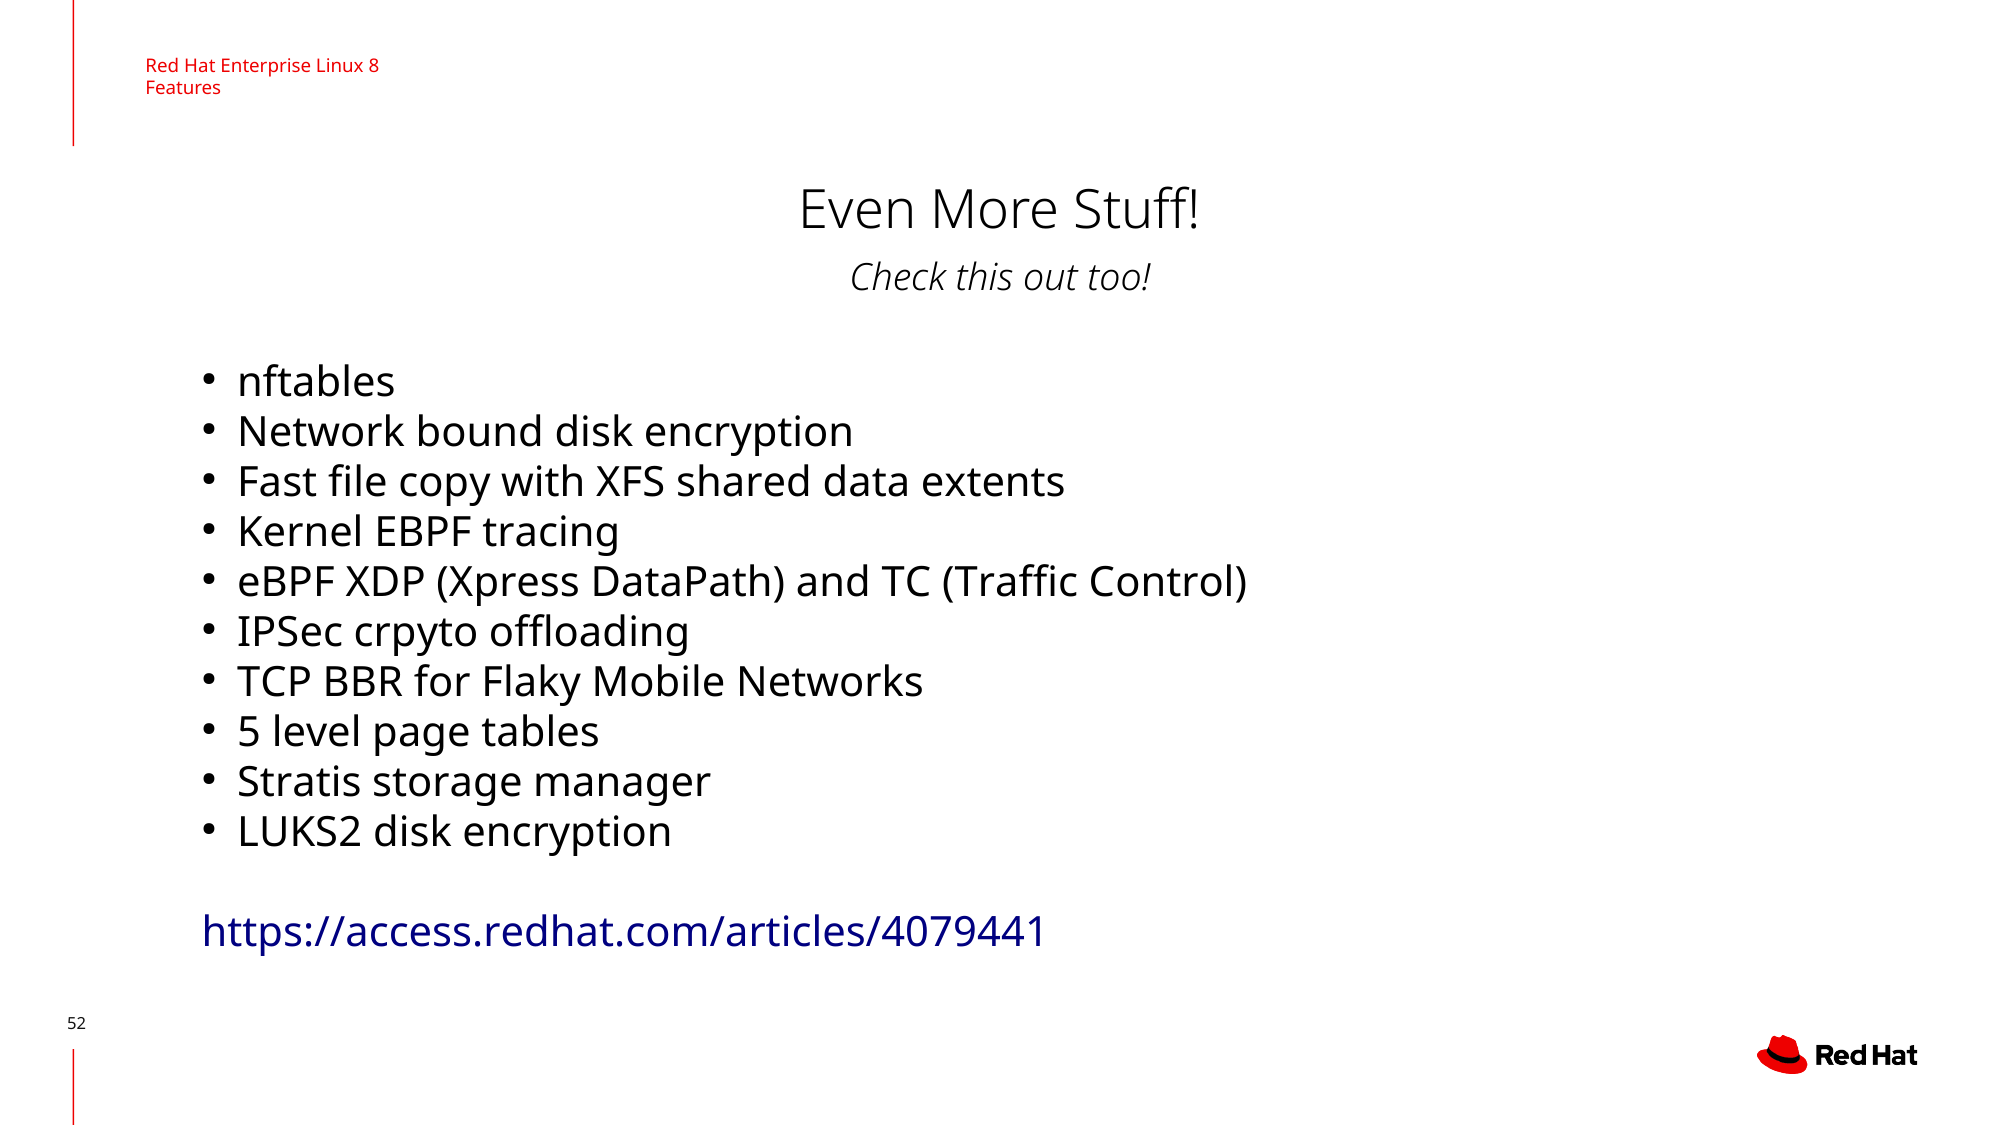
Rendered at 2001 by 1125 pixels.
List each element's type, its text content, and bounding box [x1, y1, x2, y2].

subtitle Red Hat Enterprise Linux 8 Features [73, 9, 918, 143]
text_box nftables Network bound disk encryption Fast file copy with XFS shared data extents Kernel EBPF tracing eBPF XDP (Xpress DataPath) and TC (Traffic Control) IPSec crpyto offloading TCP BBR for Flaky Mobile Networks 5 level page tables Stratis storage manager LUKS2 disk encryption https://access.redhat.com/articles/4079441 [186, 347, 1727, 963]
picture [1757, 1035, 1918, 1074]
title Even More Stuff! Check this out too! [287, 155, 1713, 315]
